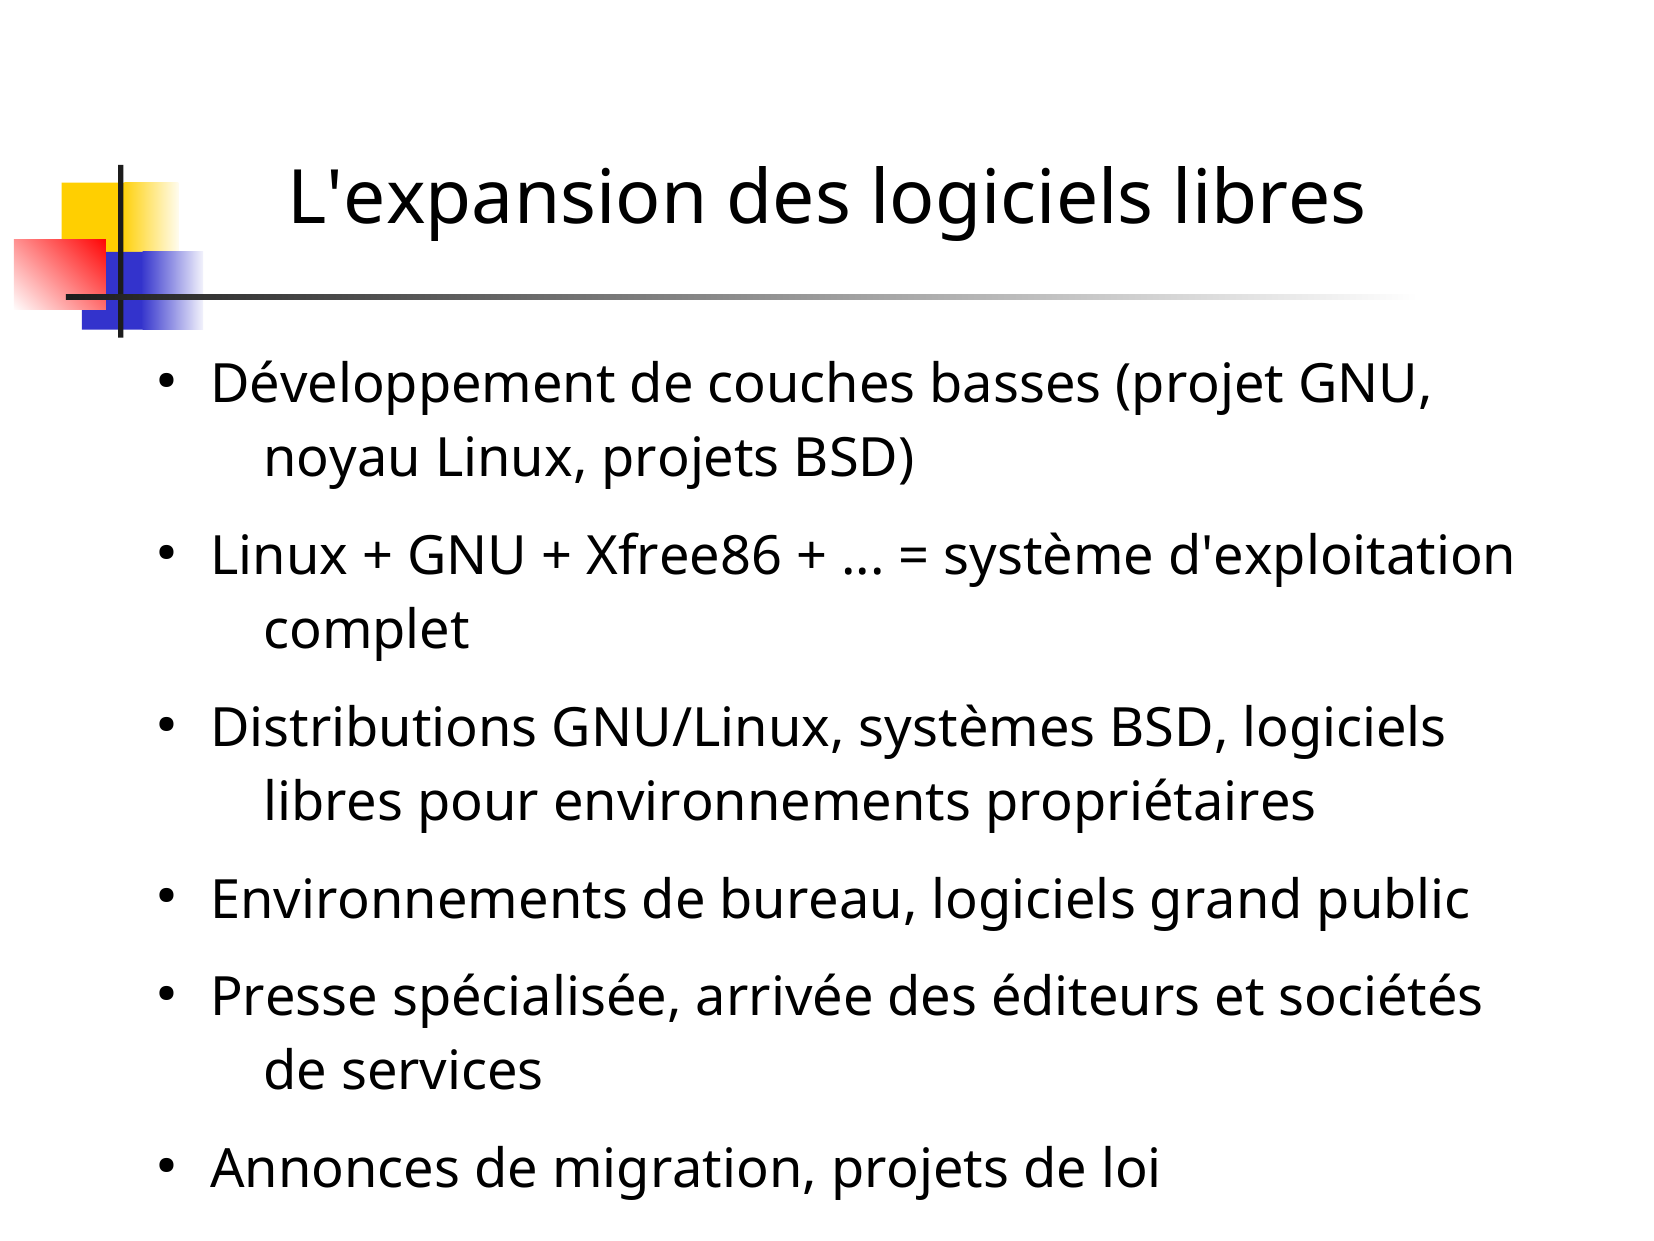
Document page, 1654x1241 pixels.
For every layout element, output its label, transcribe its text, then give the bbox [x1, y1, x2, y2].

list Développement de couches basses (projet GNU, noyau Linux, projets BSD) Linux + GNU + Xfree86 + ... = système d'exploitation complet Distributions GNU/Linux, systèmes BSD, logiciels libres pour environnements propriétaires Environnements de bureau, logiciels grand public Presse spécialisée, arrivée des éditeurs et sociétés de services Annonces de migration, projets de loi [121, 344, 1534, 1157]
title L'expansion des logiciels libres [121, 83, 1534, 307]
